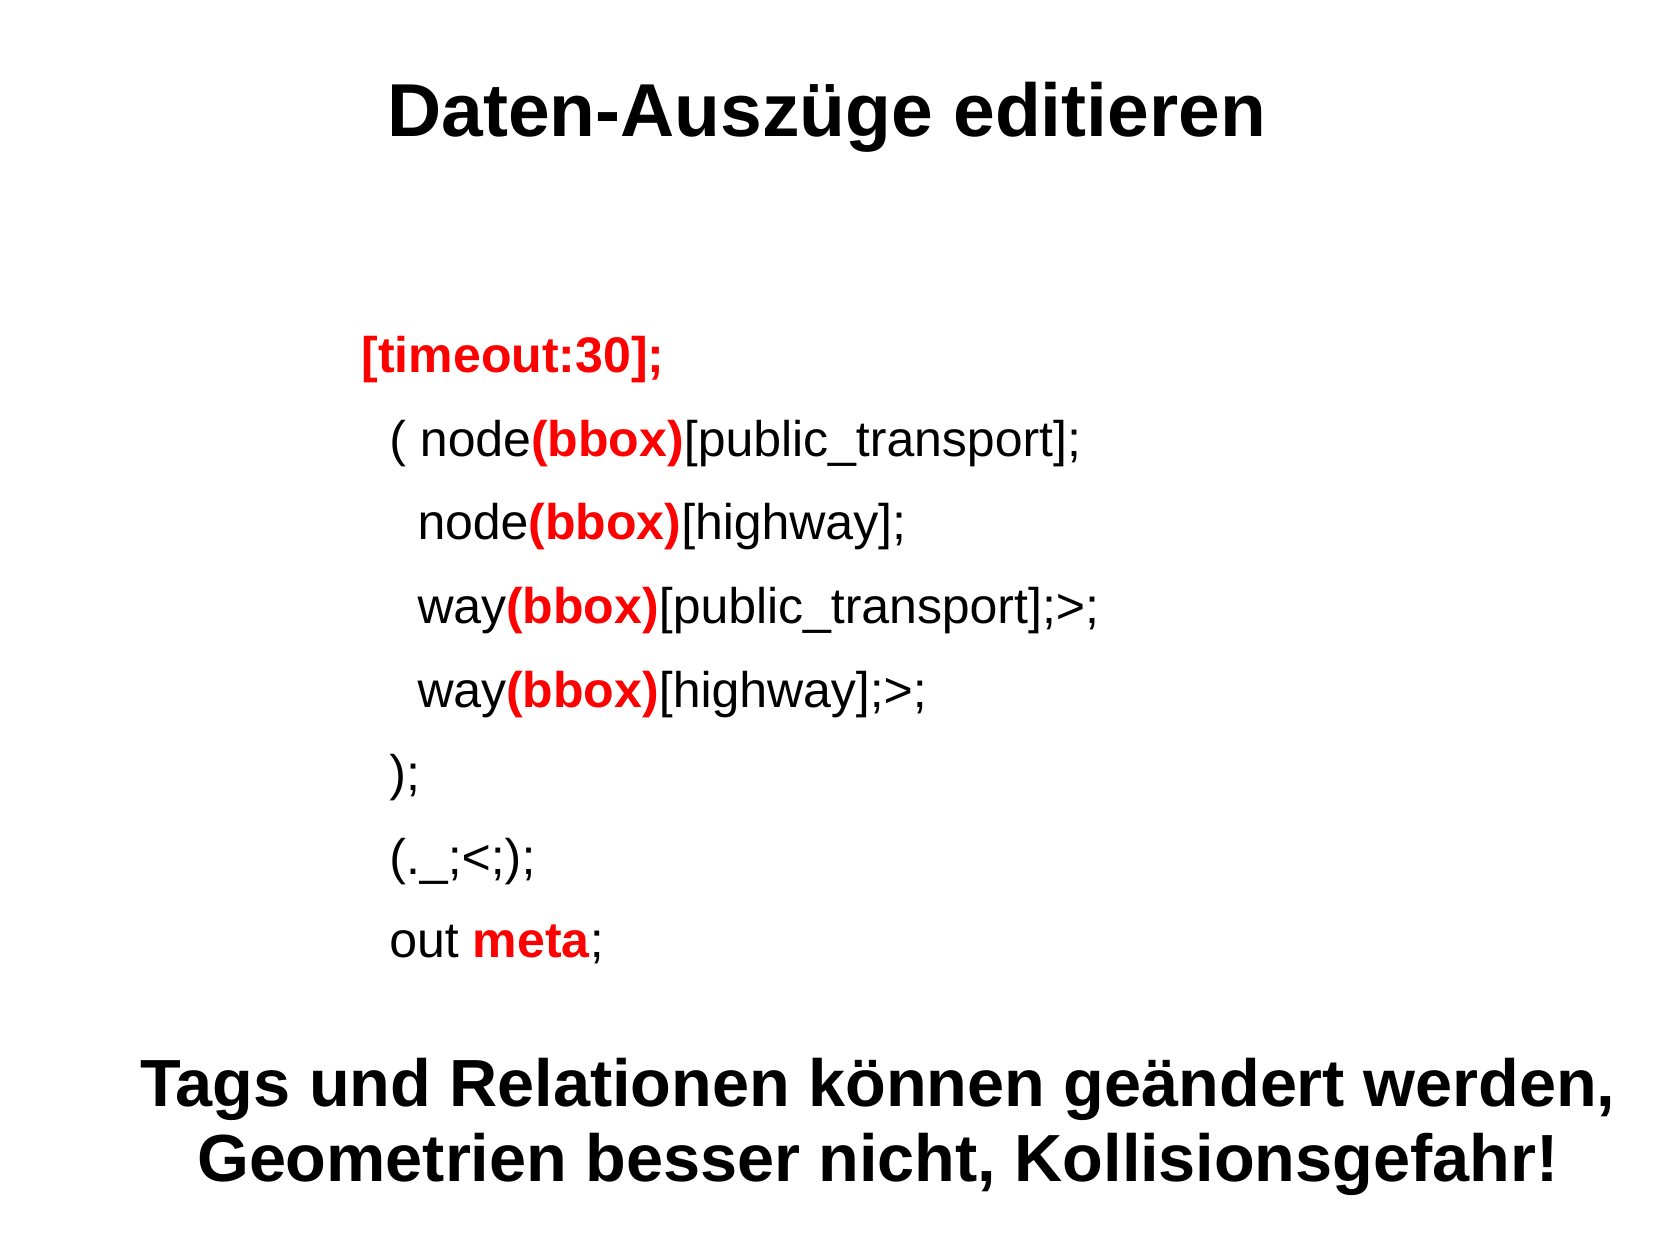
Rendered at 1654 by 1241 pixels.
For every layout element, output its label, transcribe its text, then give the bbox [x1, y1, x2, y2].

text_box Tags und Relationen können geändert werden, Geometrien besser nicht, Kollisionsgefahr! [125, 1038, 1635, 1203]
text_box [timeout:30]; ( node(bbox)[public_transport]; node(bbox)[highway]; way(bbox)[public_transport];>; way(bbox)[highway];>; ); (._;<;); out meta; [346, 292, 1307, 949]
text_box Daten-Auszüge editieren [372, 61, 1282, 160]
